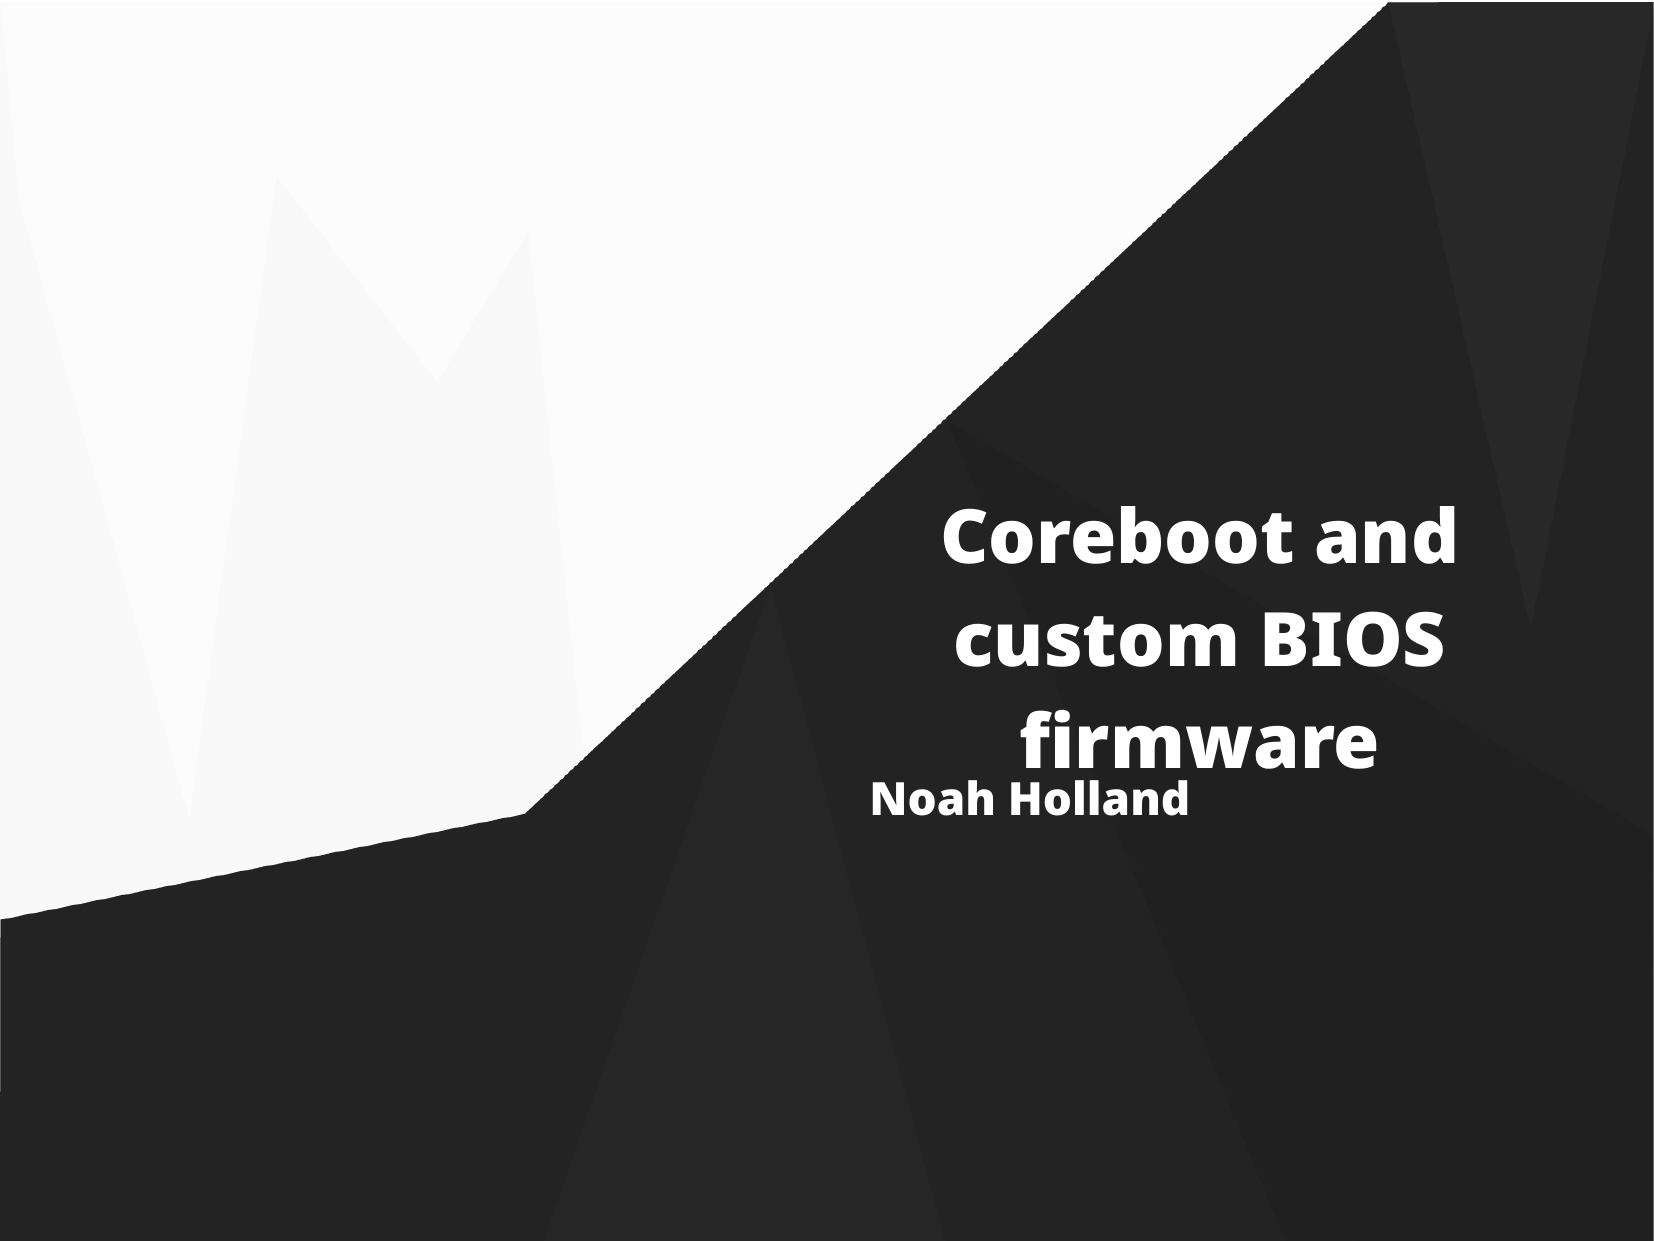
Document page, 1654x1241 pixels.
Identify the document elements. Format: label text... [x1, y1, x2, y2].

picture [0, 2, 1654, 1241]
subtitle Noah Holland [869, 741, 1477, 854]
title Coreboot and custom BIOS firmware [787, 530, 1613, 744]
